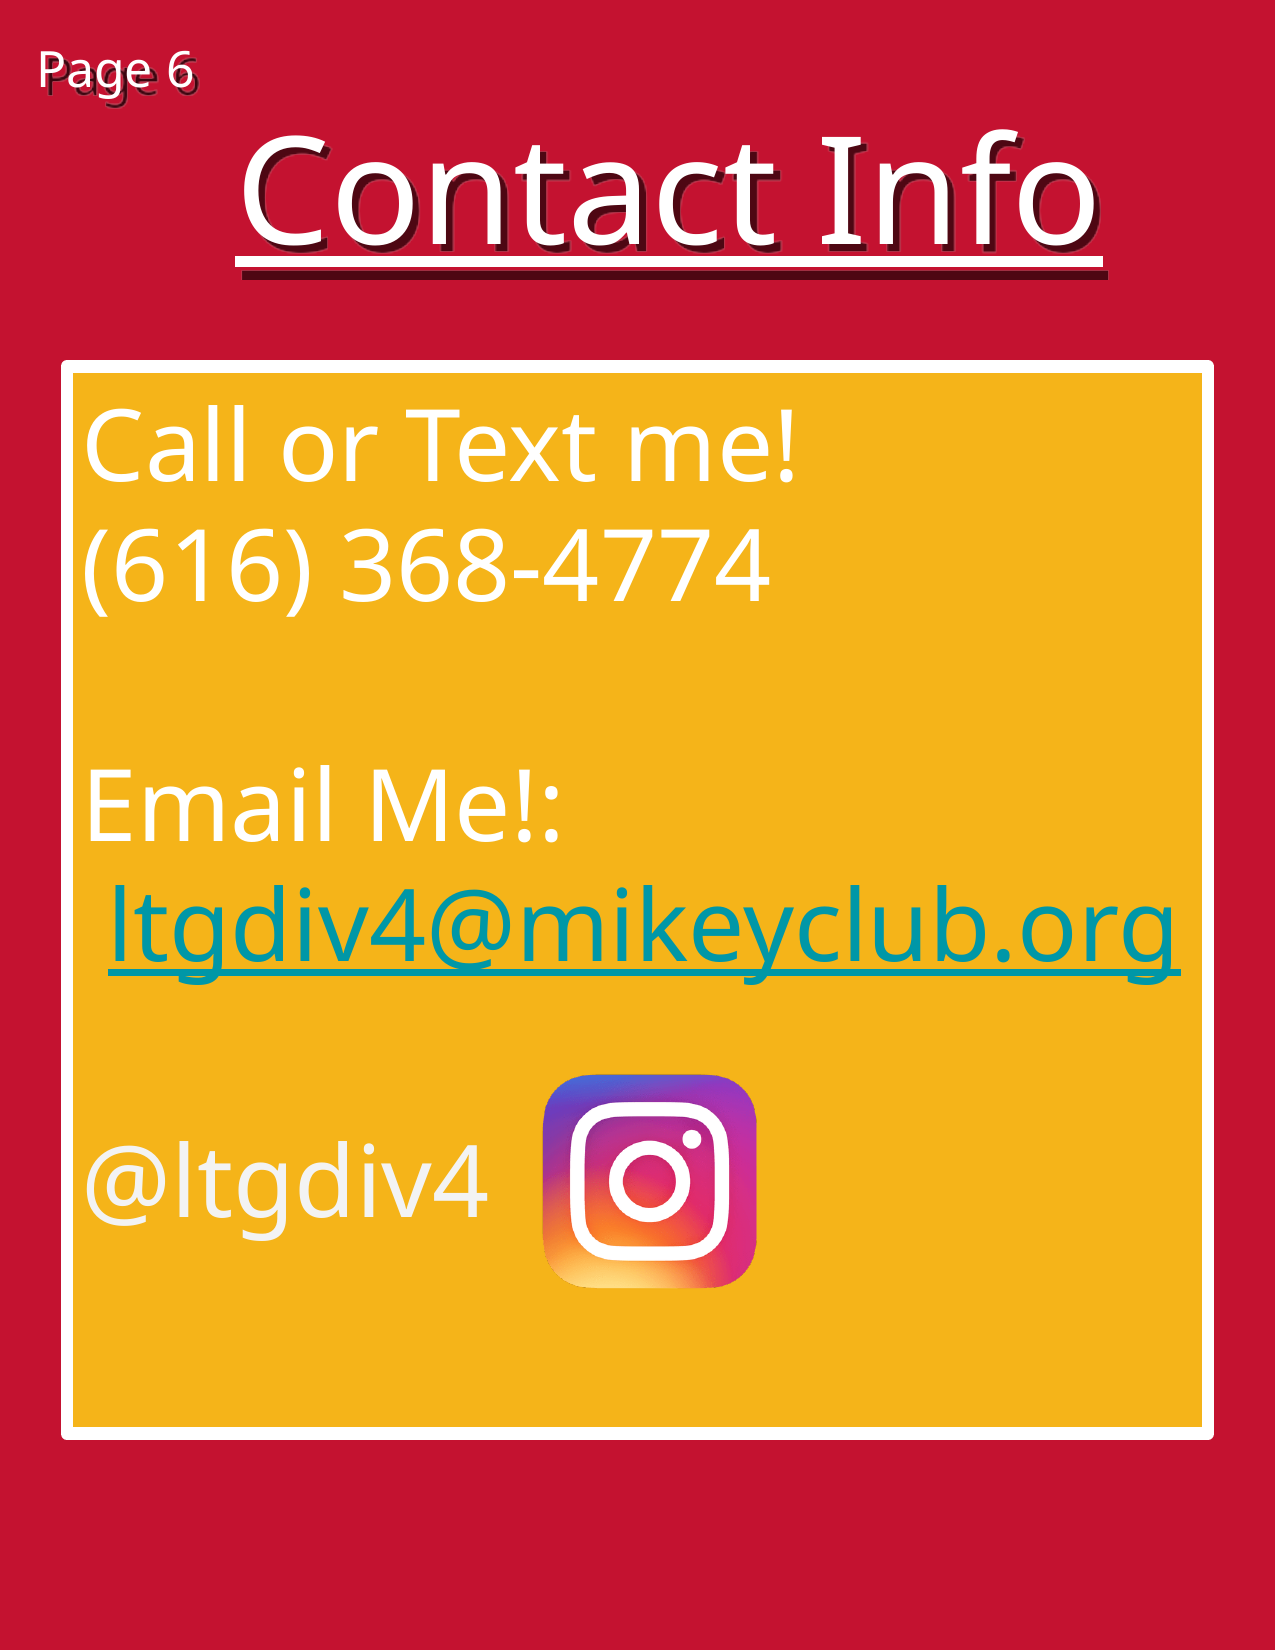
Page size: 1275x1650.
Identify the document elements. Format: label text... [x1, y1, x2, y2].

text_box Call or Text me! (616) 368-4774 Email Me!: ltgdiv4@mikeyclub.org @ltgdiv4 [66, 366, 1208, 1434]
text_box Page 6 [21, 22, 244, 113]
text_box Page 6 [101, 63, 116, 83]
text_box Page 6 [173, 68, 188, 79]
picture [532, 1062, 773, 1303]
title Contact Info [106, 79, 1232, 263]
